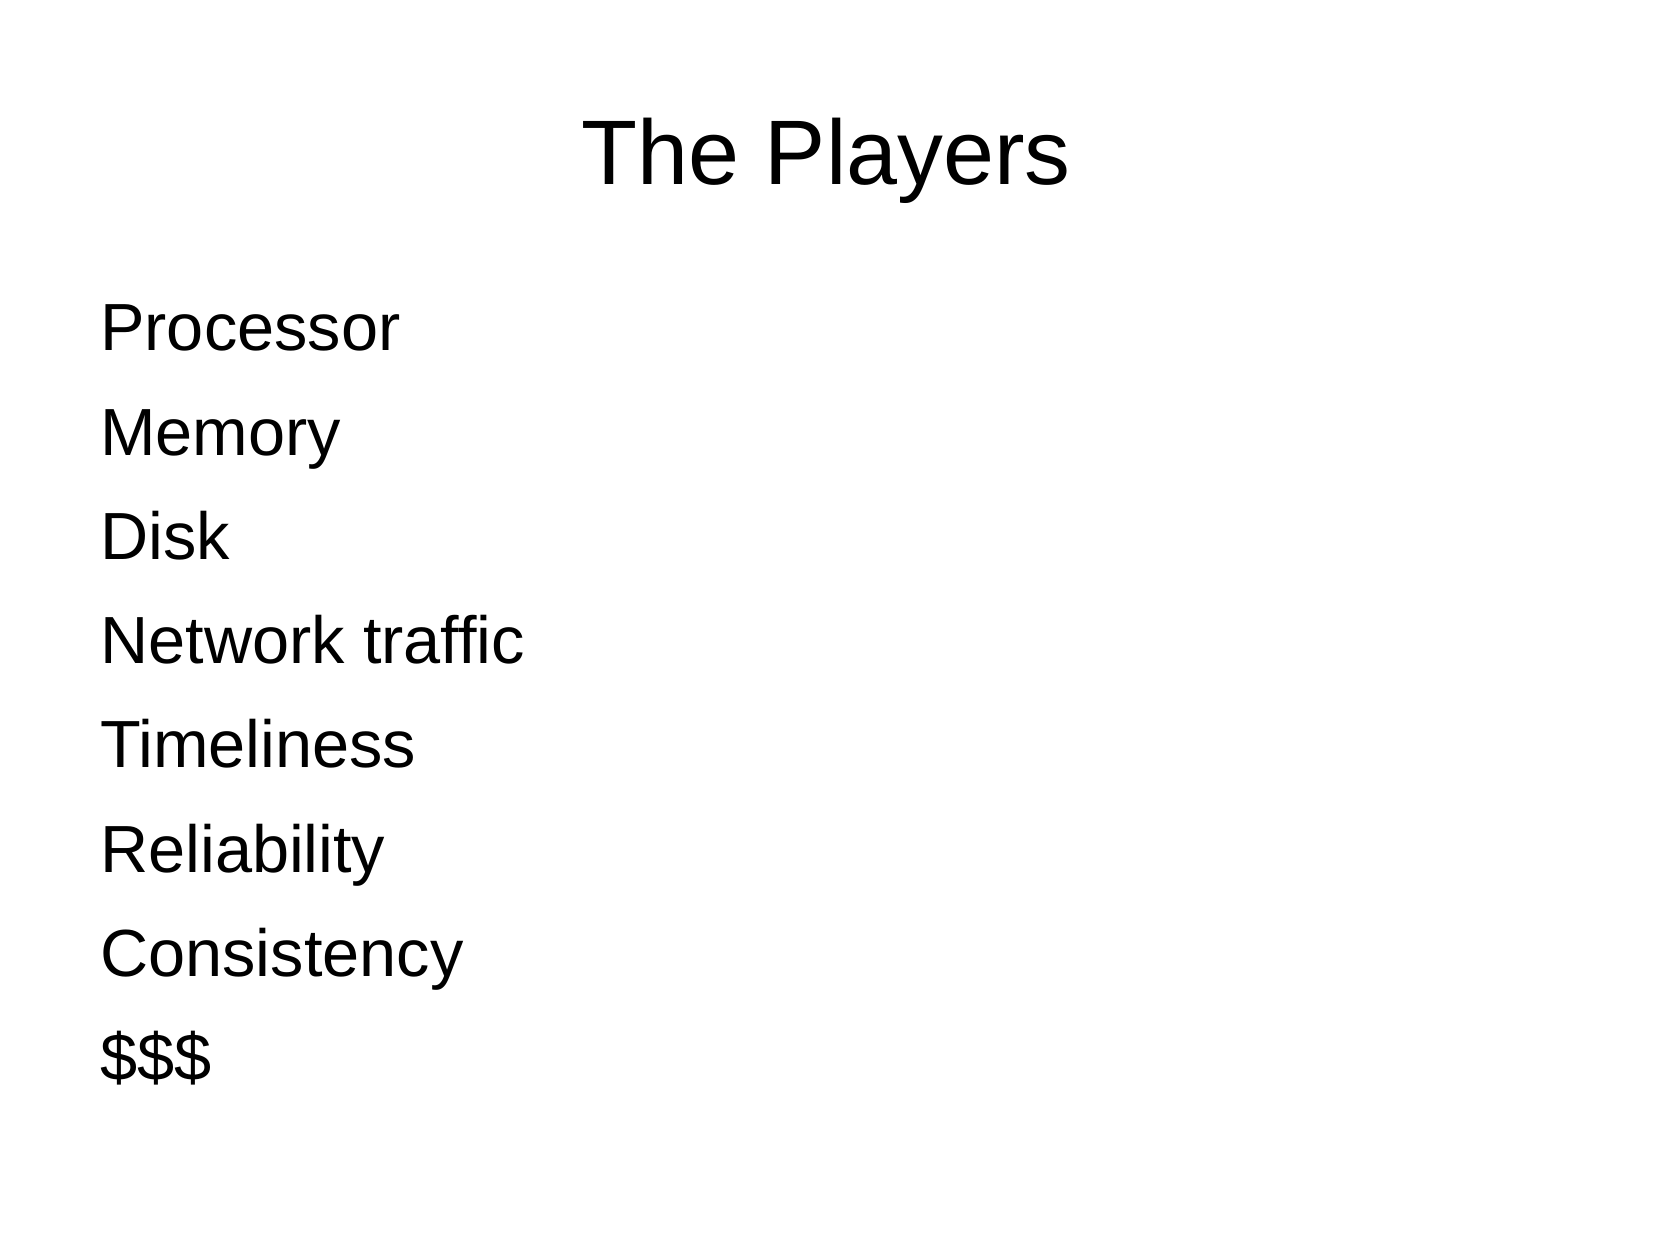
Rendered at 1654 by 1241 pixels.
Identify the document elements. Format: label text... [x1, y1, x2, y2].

title The Players [82, 49, 1571, 257]
list Processor Memory Disk Network traffic Timeliness Reliability Consistency $$$ [82, 290, 1571, 1109]
